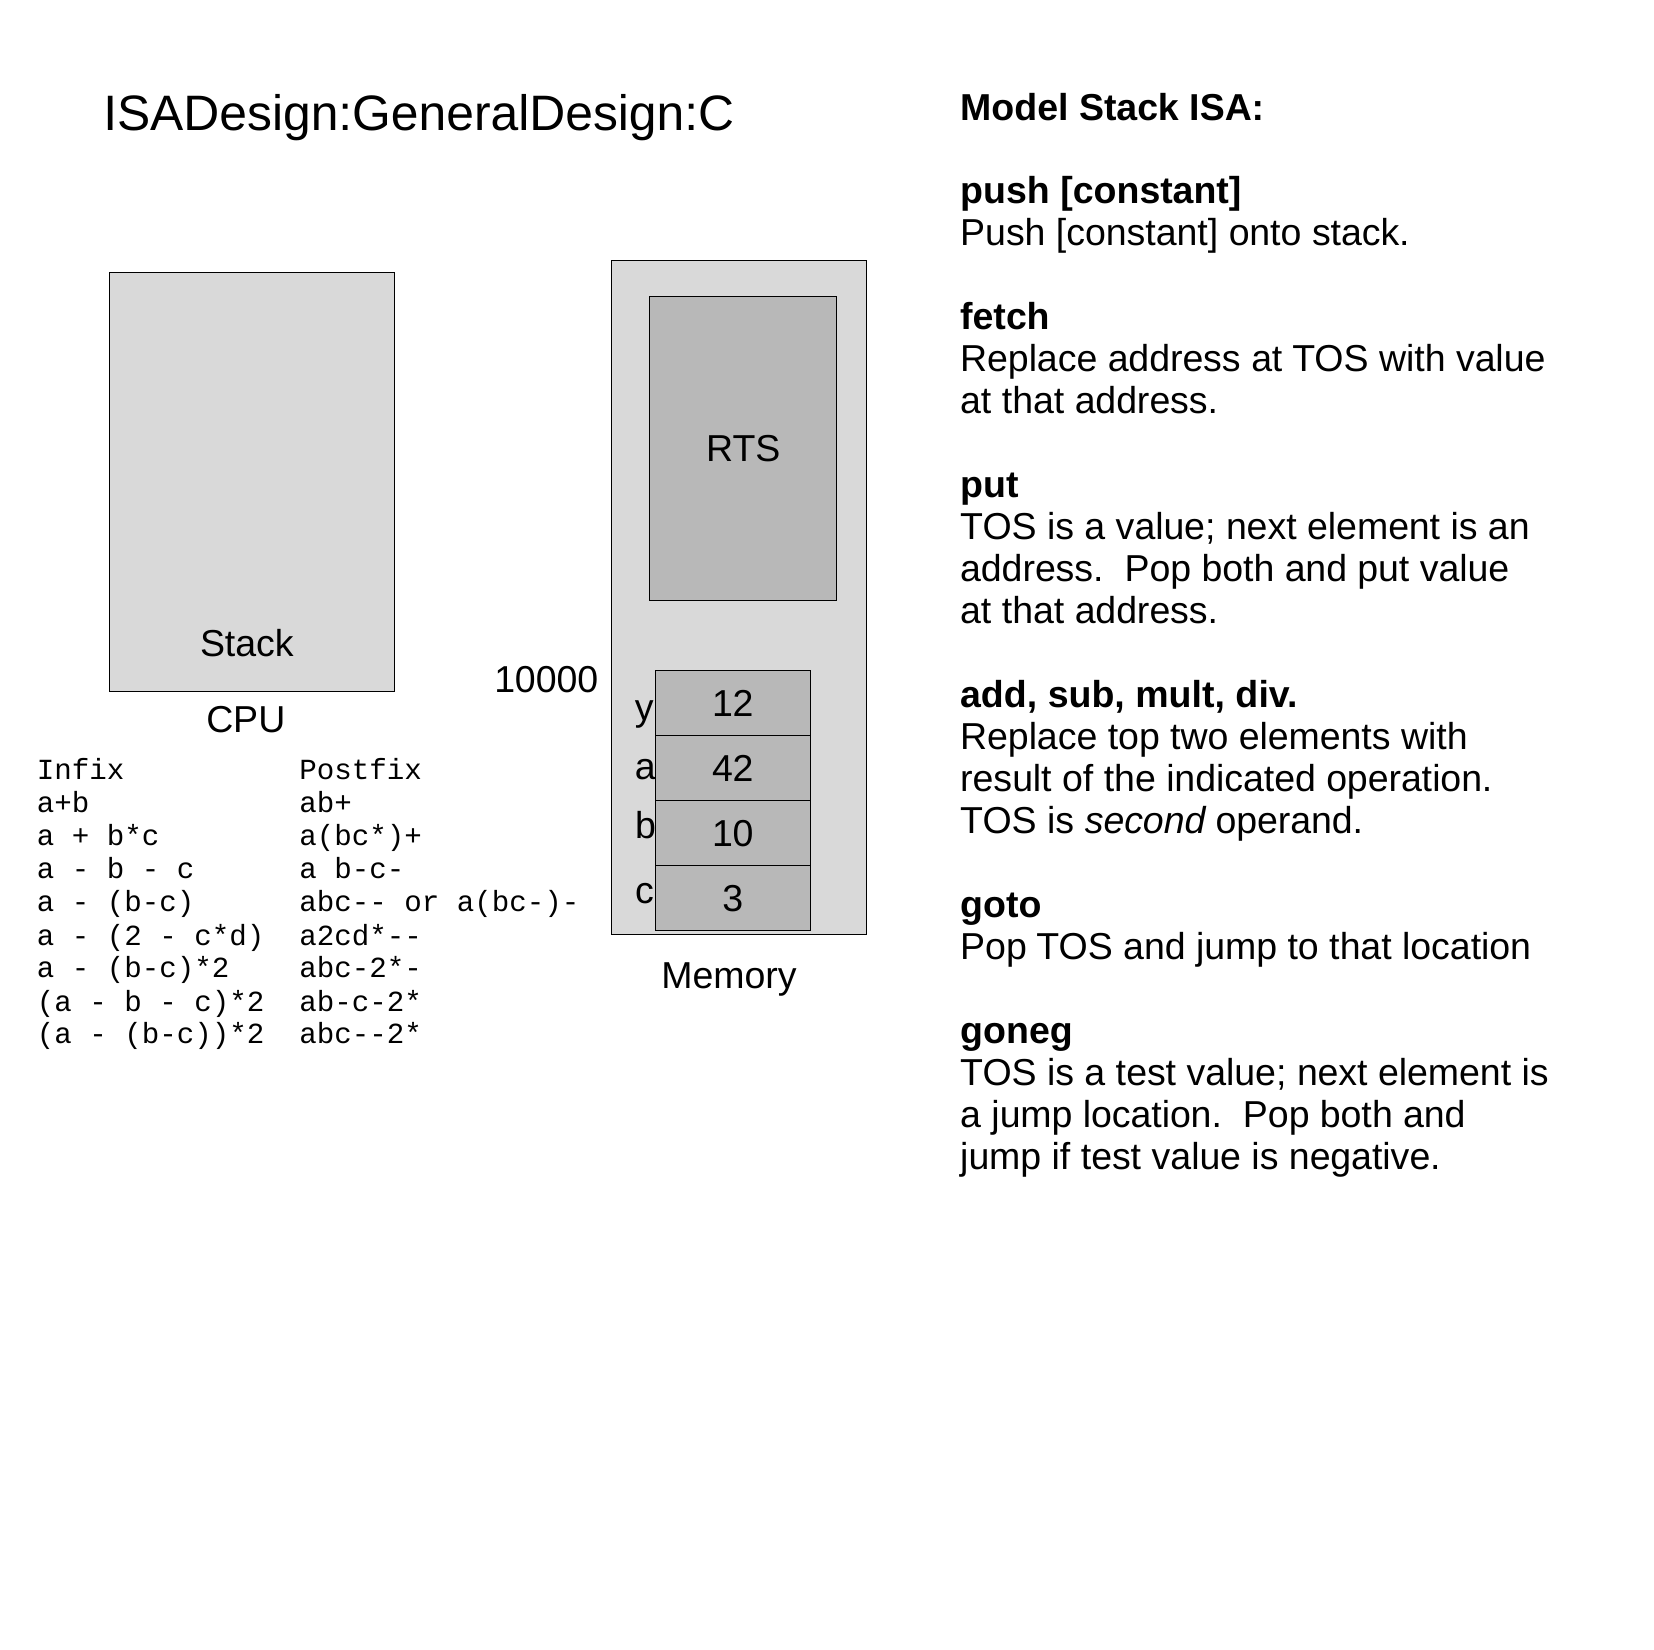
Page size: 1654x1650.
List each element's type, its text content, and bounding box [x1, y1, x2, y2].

text_box Stack [185, 615, 309, 673]
text_box b [621, 796, 671, 854]
text_box CPU [191, 691, 301, 748]
text_box 10000 [479, 650, 613, 708]
text_box 10 [655, 800, 811, 865]
text_box 3 [655, 865, 811, 931]
text_box Infix Postfix a+b ab+ a + b*c a(bc*)+ a - b - c a b-c- a - (b-c) abc-- or a(bc-)- a - (2 - c*d) a2cd*-- a - (b-c)*2 abc-2*- (a - b - c)*2 ab-c-2* (a - (b-c))*2 abc--2* [22, 748, 621, 1058]
text_box c [621, 861, 669, 919]
text_box [109, 272, 395, 692]
text_box Memory [646, 946, 812, 1004]
text_box a [620, 737, 671, 795]
text_box Model Stack ISA: push [constant] Push [constant] onto stack. fetch Replace address at TOS with value at that address. put TOS is a value; next element is an address. Pop both and put value at that address. add, sub, mult, div. Replace top two elements with result of the indicated operation. TOS is second operand. goto Pop TOS and jump to that location goneg TOS is a test value; next element is a jump location. Pop both and jump if test value is negative. [945, 78, 1571, 1288]
text_box [621, 854, 655, 861]
text_box [611, 260, 867, 935]
text_box 12 [655, 670, 811, 735]
text_box y [620, 678, 668, 736]
text_box RTS [649, 296, 837, 601]
text_box 42 [655, 735, 811, 800]
text_box ISADesign:GeneralDesign:C [88, 78, 945, 166]
